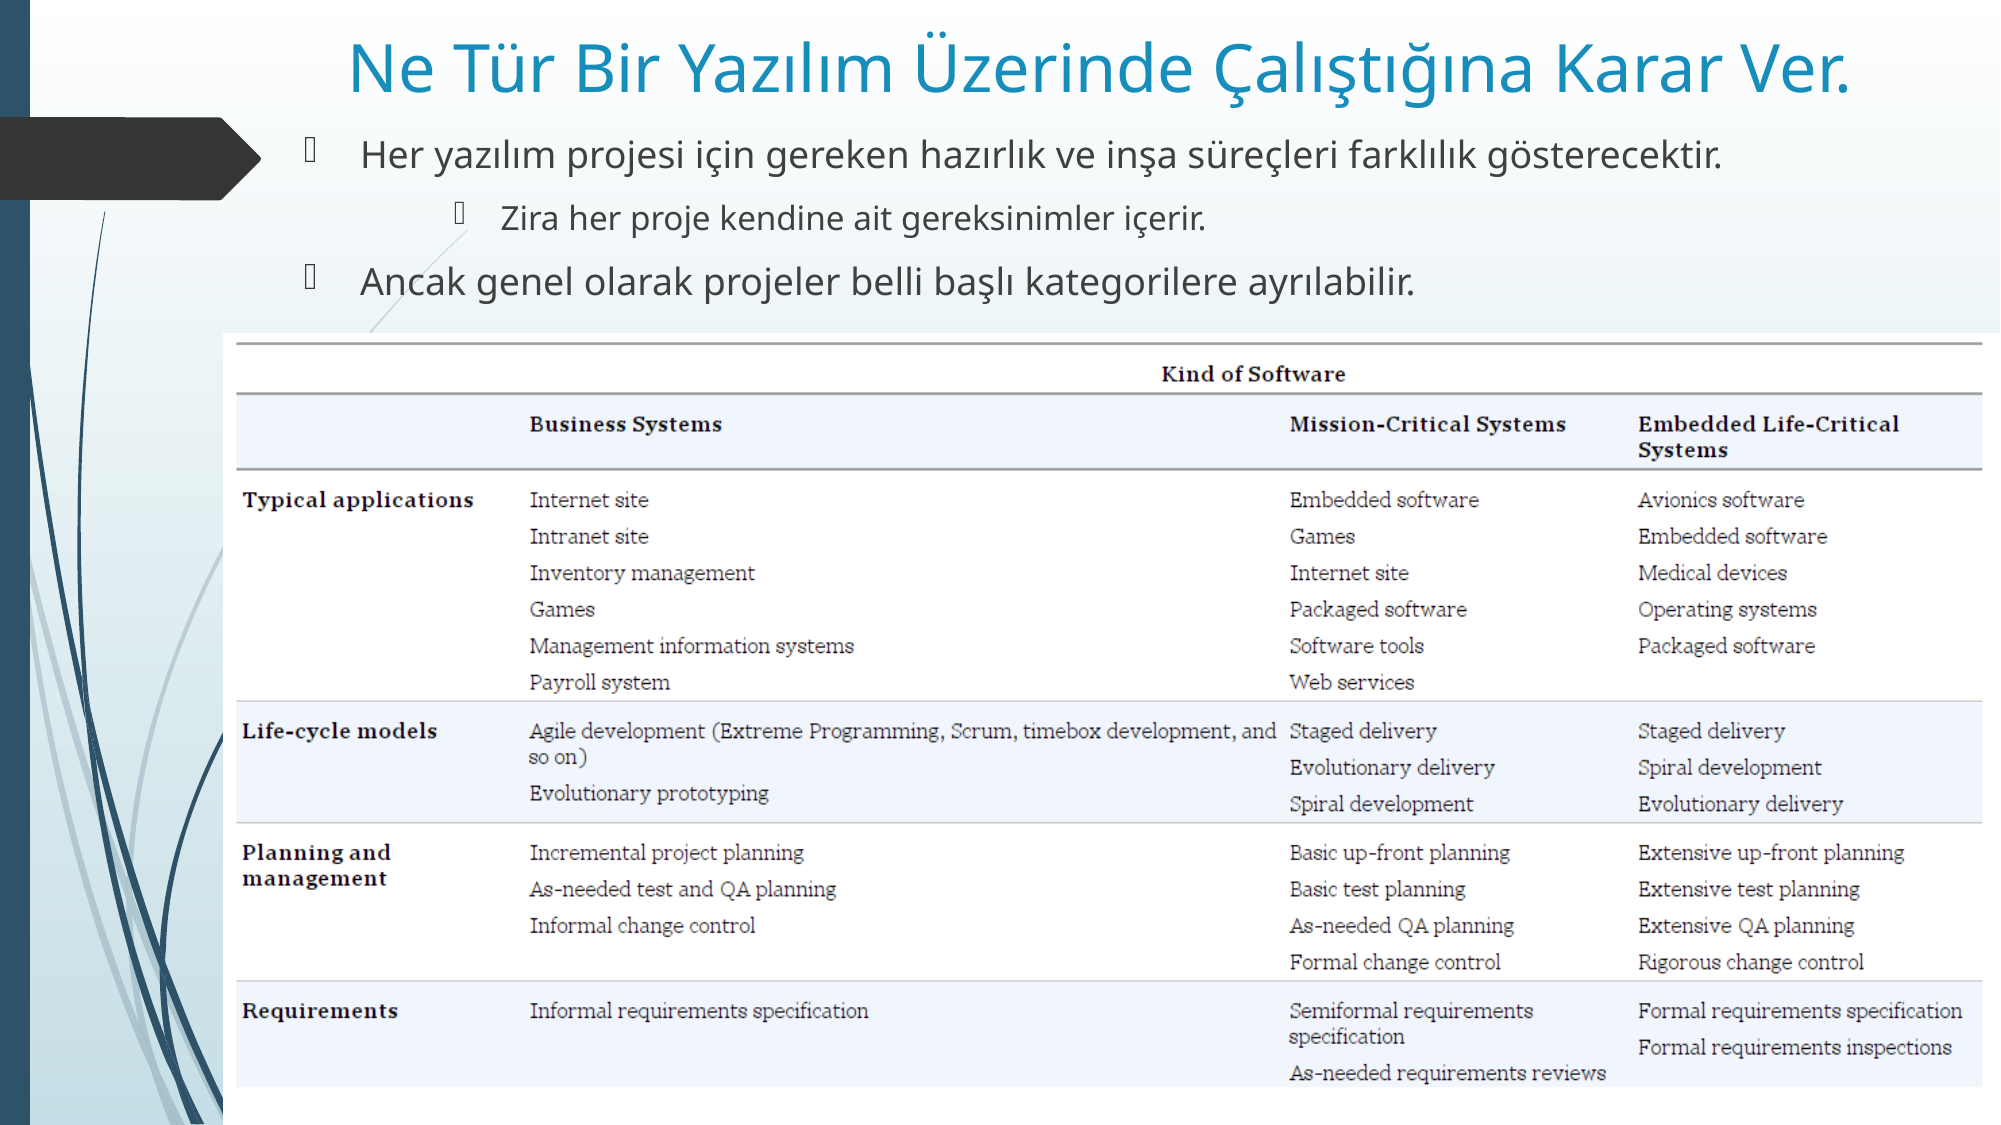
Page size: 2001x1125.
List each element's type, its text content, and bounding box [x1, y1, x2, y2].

title Ne Tür Bir Yazılım Üzerinde Çalıştığına Karar Ver. [332, 18, 1888, 123]
picture [223, 333, 2000, 1125]
list Her yazılım projesi için gereken hazırlık ve inşa süreçleri farklılık gösterecektir. Zira her proje kendine ait gereksinimler içerir. Ancak genel olarak projeler belli başlı kategorilere ayrılabilir. [288, 123, 1913, 333]
